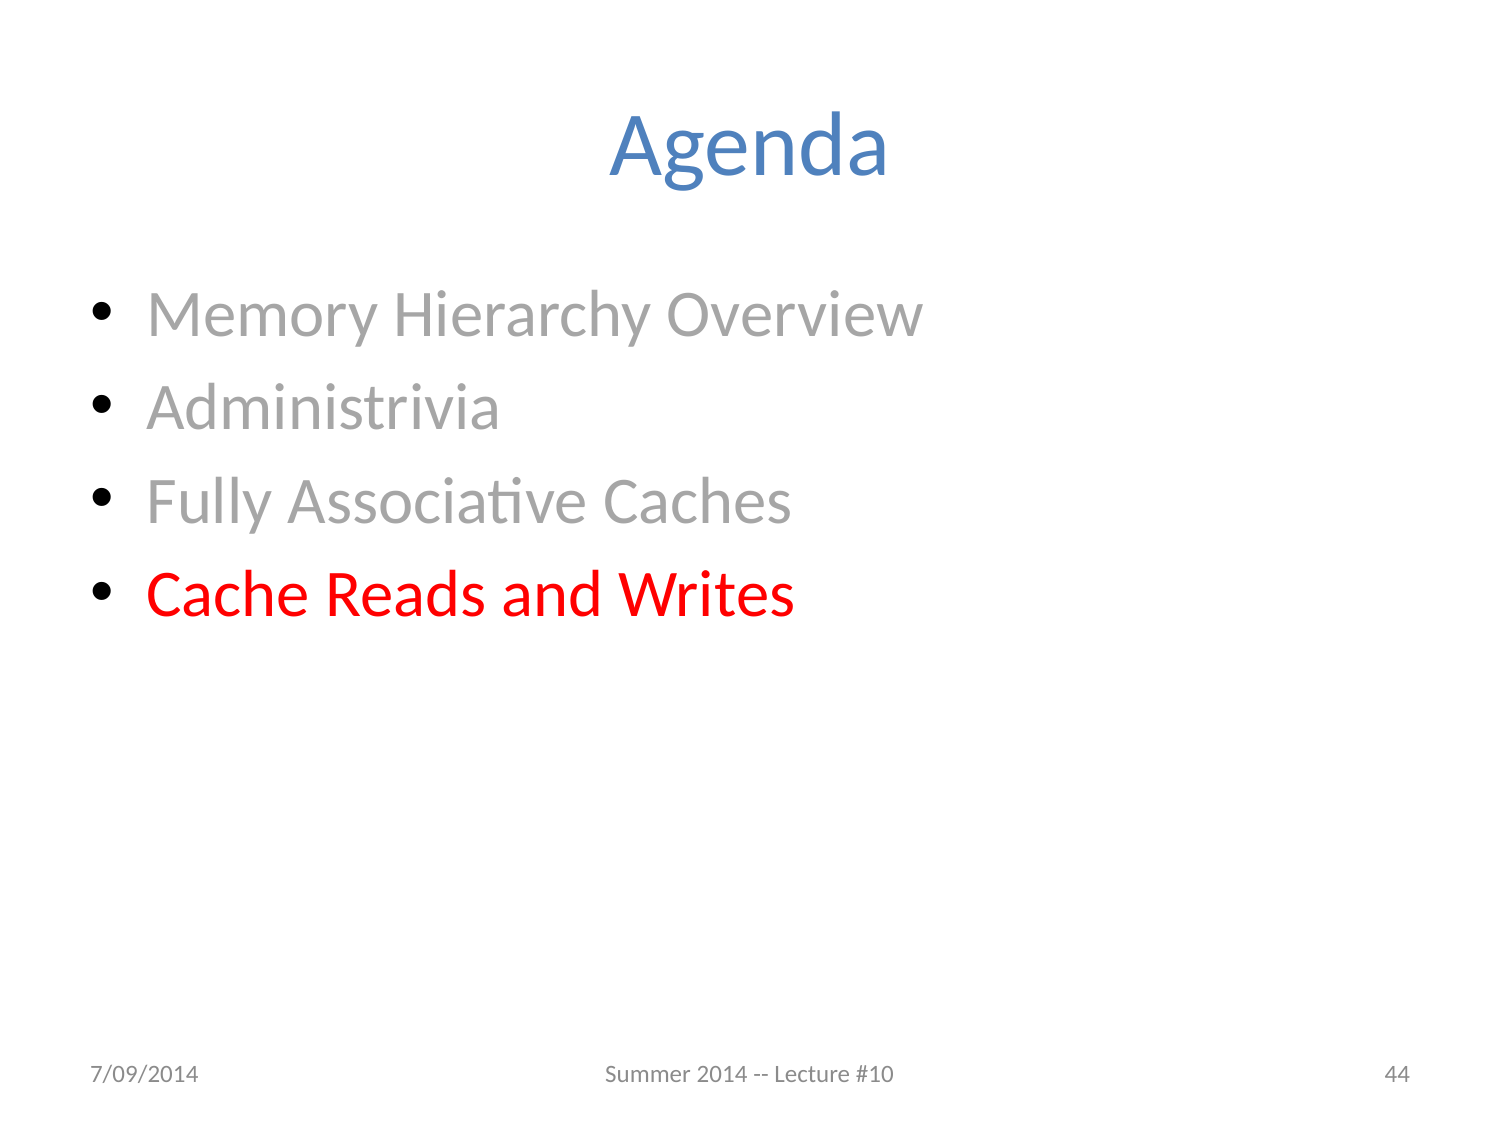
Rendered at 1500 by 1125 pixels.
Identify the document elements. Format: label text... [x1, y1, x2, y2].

slide_number <number> [1074, 1042, 1425, 1103]
list Memory Hierarchy Overview Administrivia Fully Associative Caches Cache Reads and Writes [75, 262, 1425, 1073]
title Agenda [75, 45, 1425, 233]
footer Summer 2014 -- Lecture #10 [512, 1042, 988, 1103]
slide_number 7/09/2014 [75, 1042, 425, 1103]
